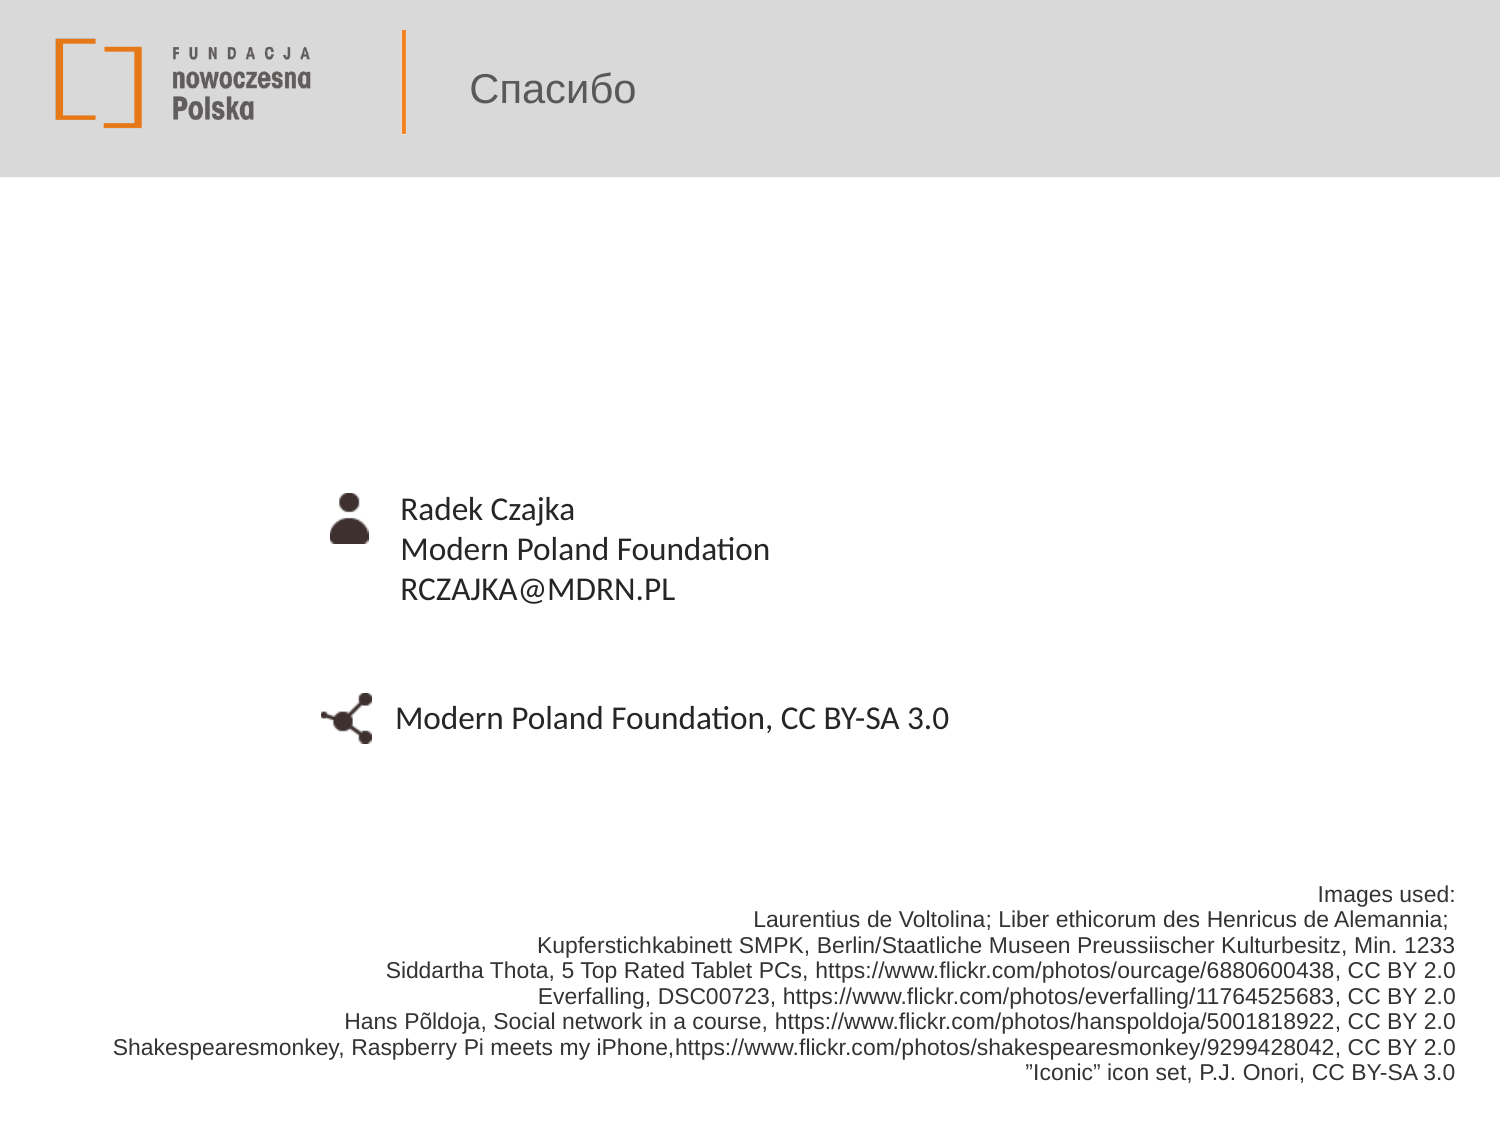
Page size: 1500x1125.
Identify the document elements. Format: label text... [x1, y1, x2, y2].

text_box [0, 0, 1500, 178]
text_box Images used: Laurentius de Voltolina; Liber ethicorum des Henricus de Alemannia; Kupferstichkabinett SMPK, Berlin/Staatliche Museen Preussiischer Kulturbesitz, Min. 1233 Siddartha Thota, 5 Top Rated Tablet PCs, https://www.flickr.com/photos/ourcage/6880600438, CC BY 2.0 Everfalling, DSC00723, https://www.flickr.com/photos/everfalling/11764525683, CC BY 2.0 Hans Põldoja, Social network in a course, https://www.flickr.com/photos/hanspoldoja/5001818922, CC BY 2.0 Shakespearesmonkey, Raspberry Pi meets my iPhone,https://www.flickr.com/photos/shakespearesmonkey/9299428042, CC BY 2.0 ”Iconic” icon set, P.J. Onori, CC BY-SA 3.0 [35, 874, 1471, 1098]
picture [330, 493, 369, 544]
text_box Спасибо [454, 54, 1046, 120]
picture [395, 30, 422, 145]
text_box Modern Poland Foundation, CC BY-SA 3.0 [380, 689, 1207, 745]
text_box Radek Czajka Modern Poland Foundation RCZAJKA@MDRN.PL [385, 479, 1290, 615]
picture [321, 693, 372, 744]
picture [53, 30, 313, 140]
